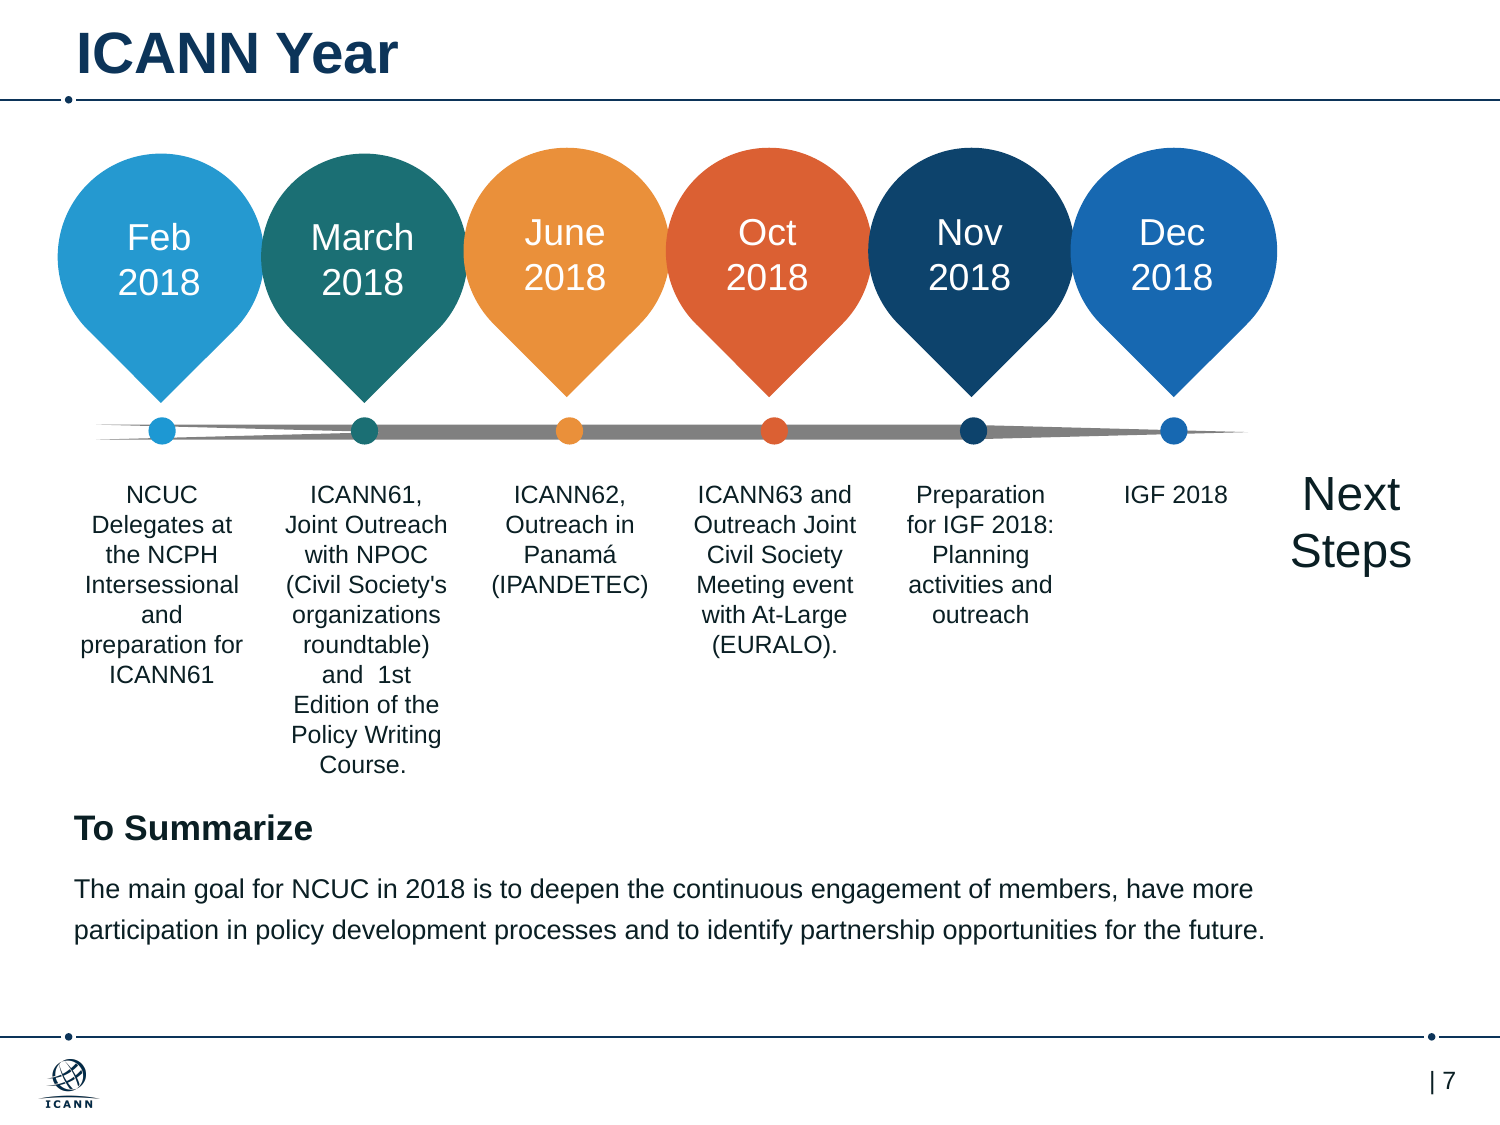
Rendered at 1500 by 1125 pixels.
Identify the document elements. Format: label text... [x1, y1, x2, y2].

text_box [57, 230, 61, 283]
text_box Dec 2018 [1074, 200, 1270, 306]
text_box The main goal for NCUC in 2018 is to deepen the continuous engagement of members, have more participation in policy development processes and to identify partnership opportunities for the future. [59, 854, 1389, 953]
text_box [96, 417, 1249, 445]
text_box [71, 153, 251, 206]
text_box To Summarize [58, 797, 1237, 855]
text_box [679, 147, 859, 200]
text_box [477, 147, 657, 200]
text_box [257, 218, 265, 296]
text_box [461, 220, 467, 294]
text_box [1086, 306, 1262, 398]
text_box [1068, 214, 1074, 289]
text_box March 2018 [265, 206, 461, 311]
text_box Feb 2018 [61, 206, 257, 311]
text_box [276, 311, 453, 403]
text_box [881, 147, 1062, 200]
text_box ICANN61, Joint Outreach with NPOC (Civil Society's organizations roundtable) and 1st Edition of the Policy Writing Course. [268, 471, 465, 786]
text_box IGF 2018 [1078, 471, 1274, 517]
text_box ICANN62, Outreach in Panamá (IPANDETEC) [472, 471, 668, 606]
text_box [72, 311, 250, 403]
text_box Next Steps [1245, 455, 1457, 585]
text_box NCUC Delegates at the NCPH Intersessional and preparation for ICANN61 [64, 471, 260, 696]
text_box [866, 215, 872, 288]
text_box Nov 2018 [872, 200, 1068, 306]
text_box [663, 213, 669, 289]
text_box June 2018 [467, 200, 663, 306]
text_box ICANN63 and Outreach Joint Civil Society Meeting event with At-Large (EURALO). [677, 471, 873, 666]
text_box Preparation for IGF 2018: Planning activities and outreach [883, 471, 1079, 636]
text_box Oct 2018 [669, 200, 866, 306]
title ICANN Year [61, 7, 1376, 82]
text_box [681, 306, 857, 398]
text_box [884, 306, 1060, 398]
text_box [479, 306, 655, 398]
text_box [1084, 147, 1264, 200]
text_box [274, 153, 455, 206]
picture [38, 1059, 100, 1108]
text_box [1270, 213, 1278, 289]
